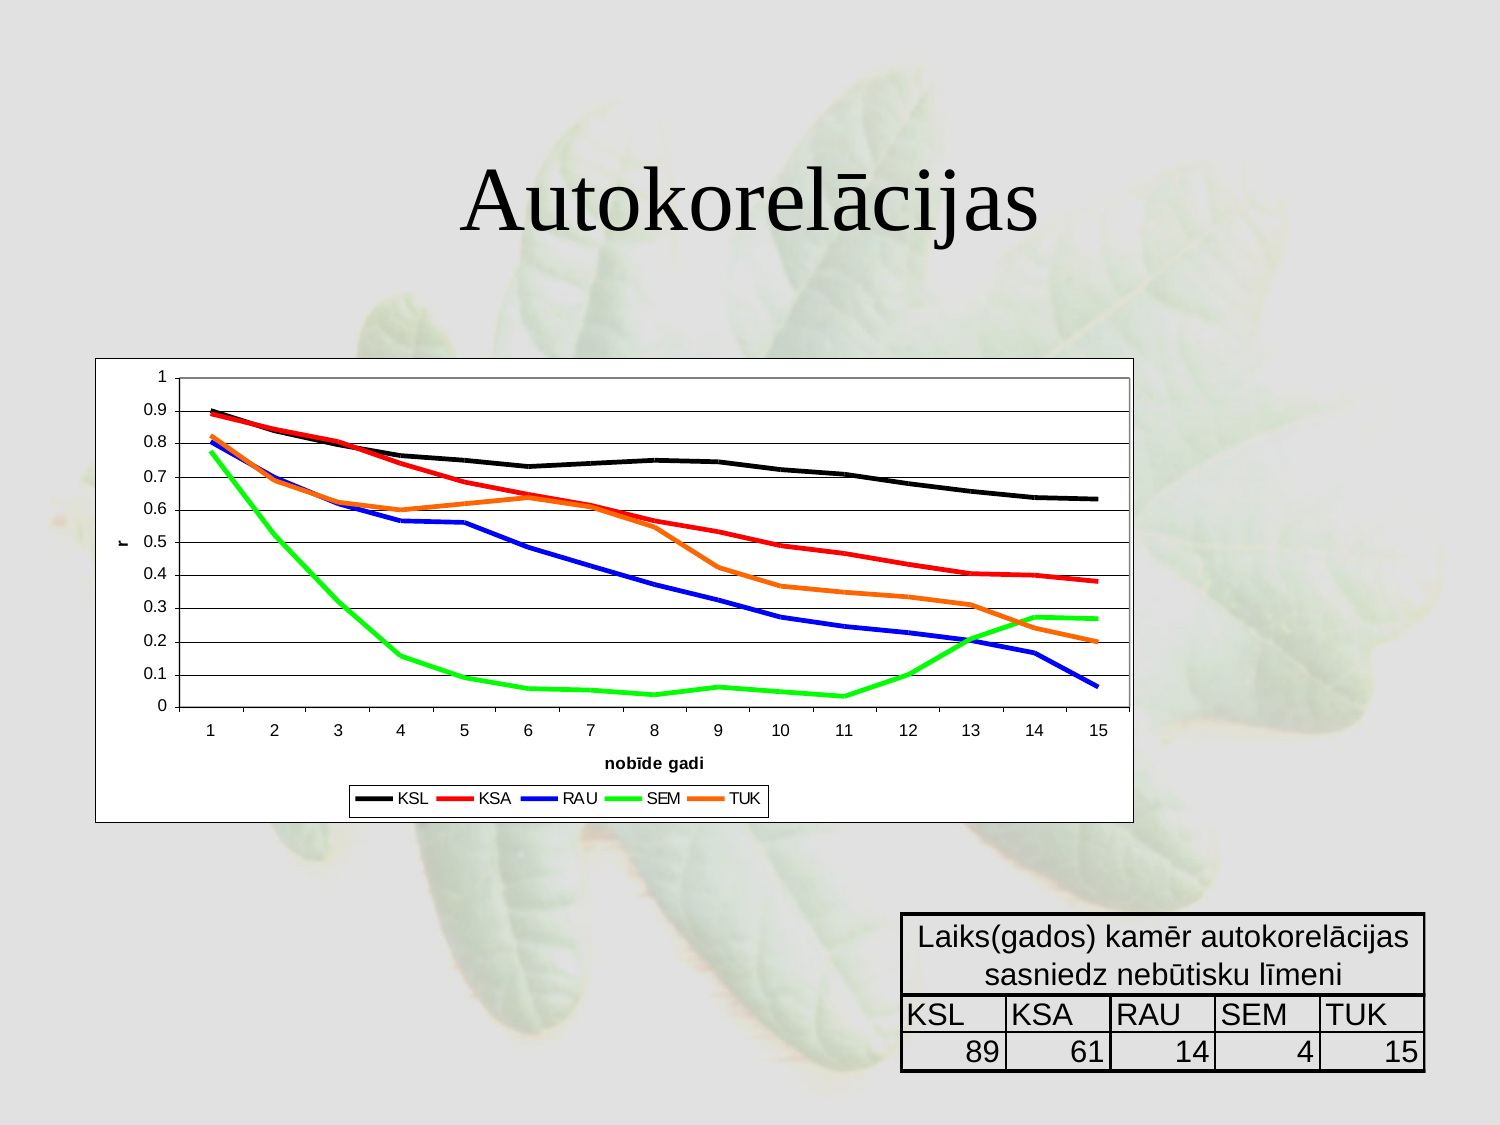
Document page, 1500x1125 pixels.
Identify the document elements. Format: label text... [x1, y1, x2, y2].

picture [0, 0, 1500, 1125]
title Autokorelācijas [112, 99, 1388, 288]
